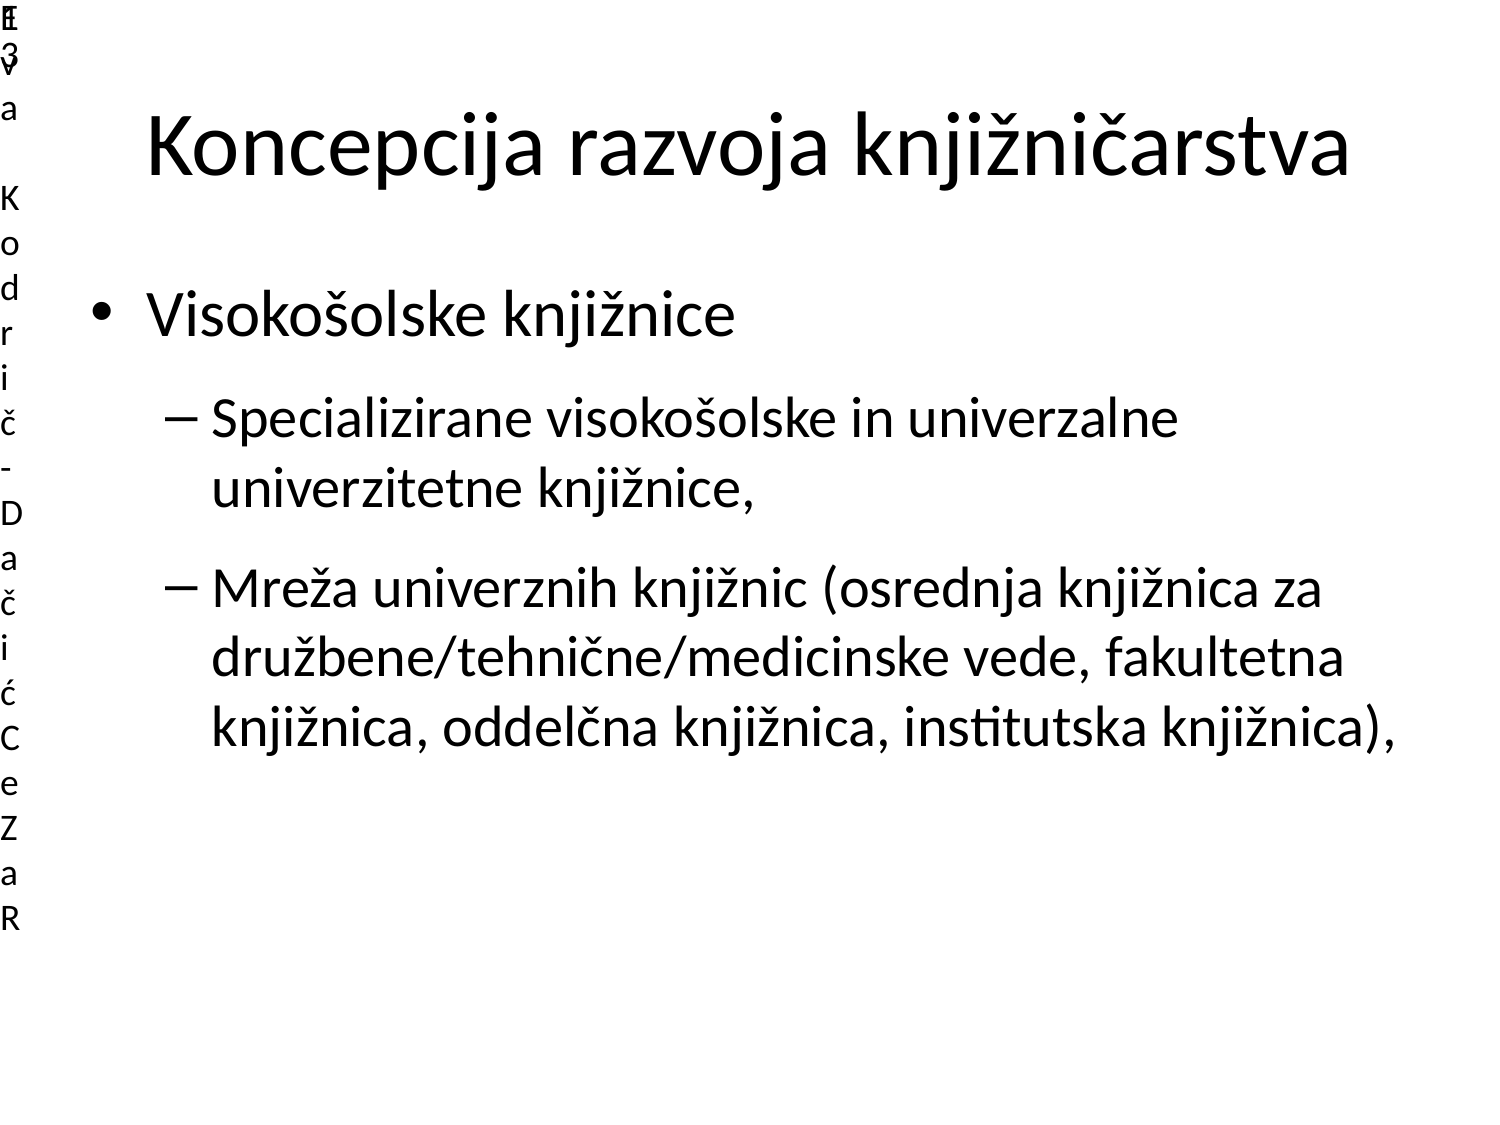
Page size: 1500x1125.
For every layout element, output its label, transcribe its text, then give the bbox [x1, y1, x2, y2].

title Koncepcija razvoja knjižničarstva [75, 45, 1425, 233]
list Visokošolske knjižnice Specializirane visokošolske in univerzalne univerzitetne knjižnice, Mreža univerznih knjižnic (osrednja knjižnica za družbene/tehnične/medicinske vede, fakultetna knjižnica, oddelčna knjižnica, institutska knjižnica), [75, 262, 1425, 1005]
